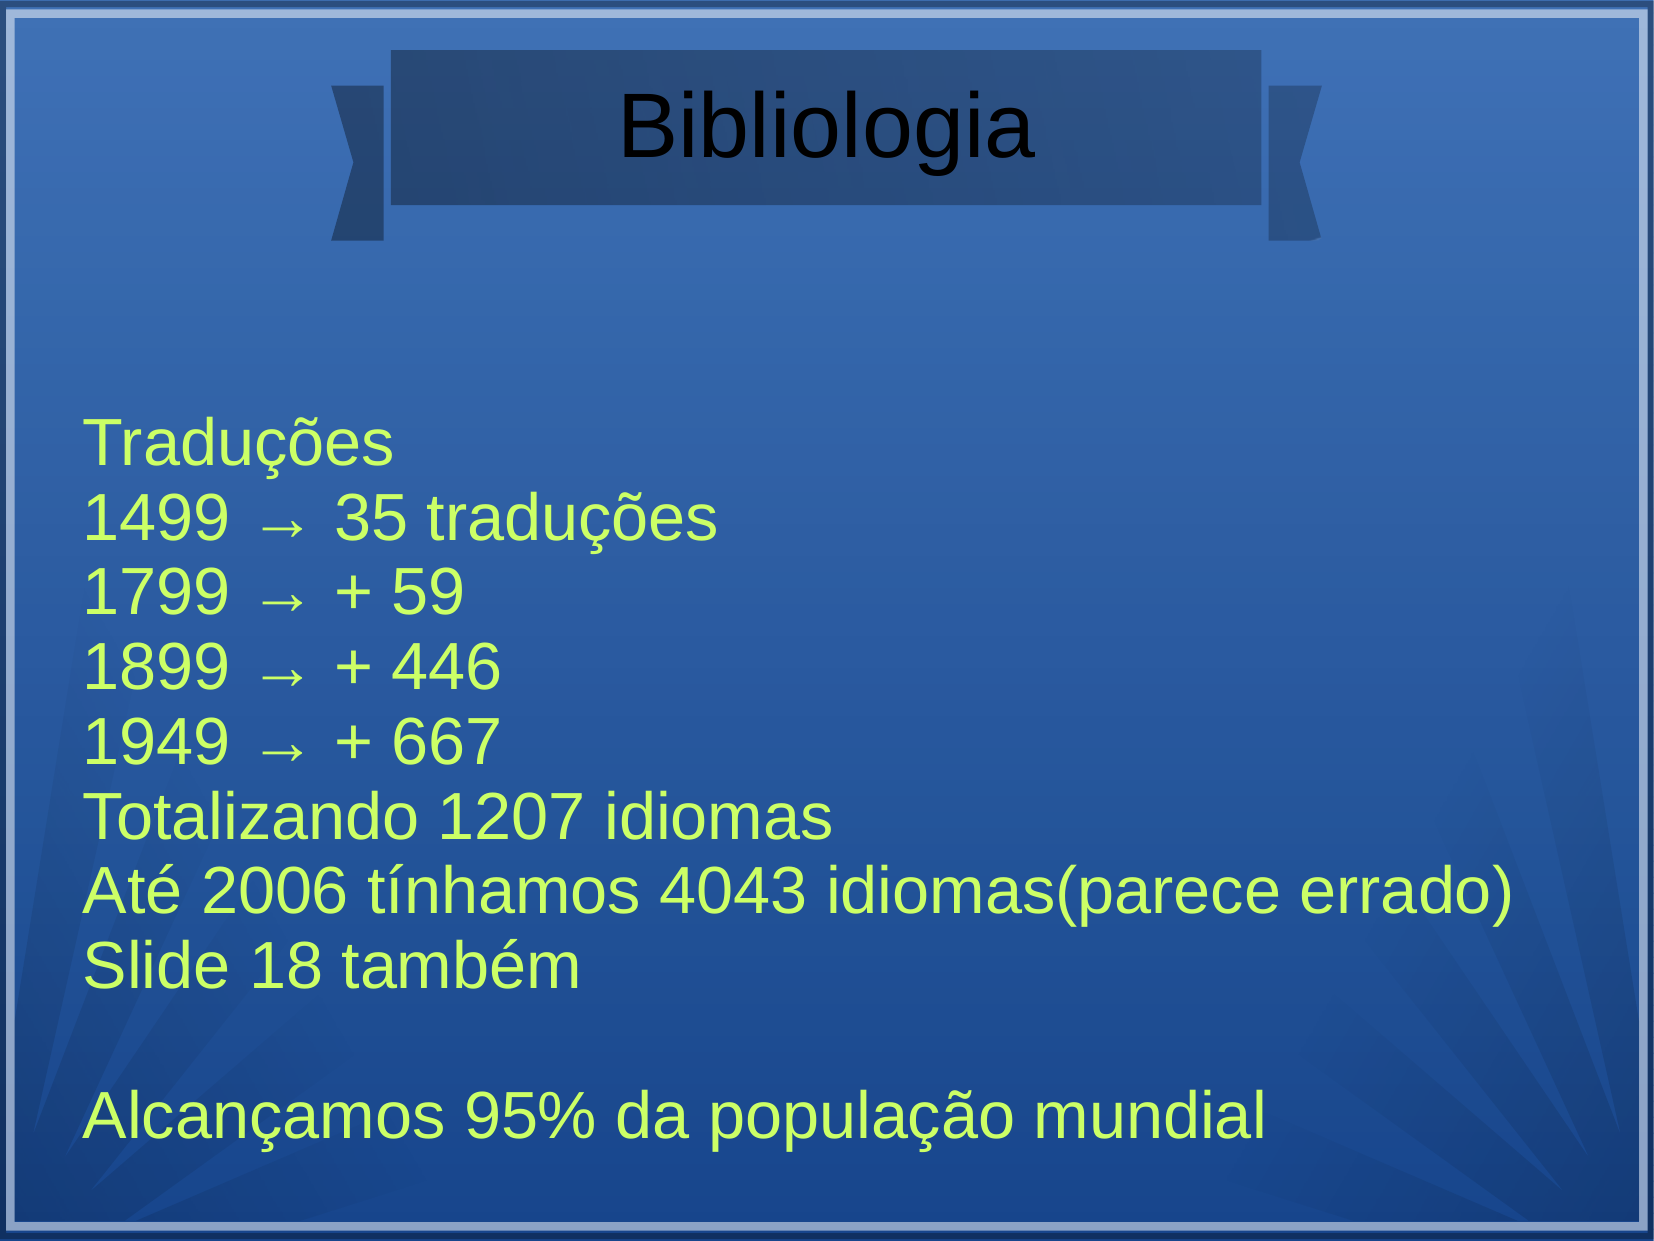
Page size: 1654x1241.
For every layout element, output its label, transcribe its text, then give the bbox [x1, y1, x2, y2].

subtitle Traduções 1499 → 35 traduções 1799 → + 59 1899 → + 446 1949 → + 667 Totalizando 1207 idiomas Até 2006 tínhamos 4043 idiomas(parece errado) Slide 18 também Alcançamos 95% da população mundial [82, 299, 1571, 1241]
title Bibliologia [389, 47, 1264, 205]
